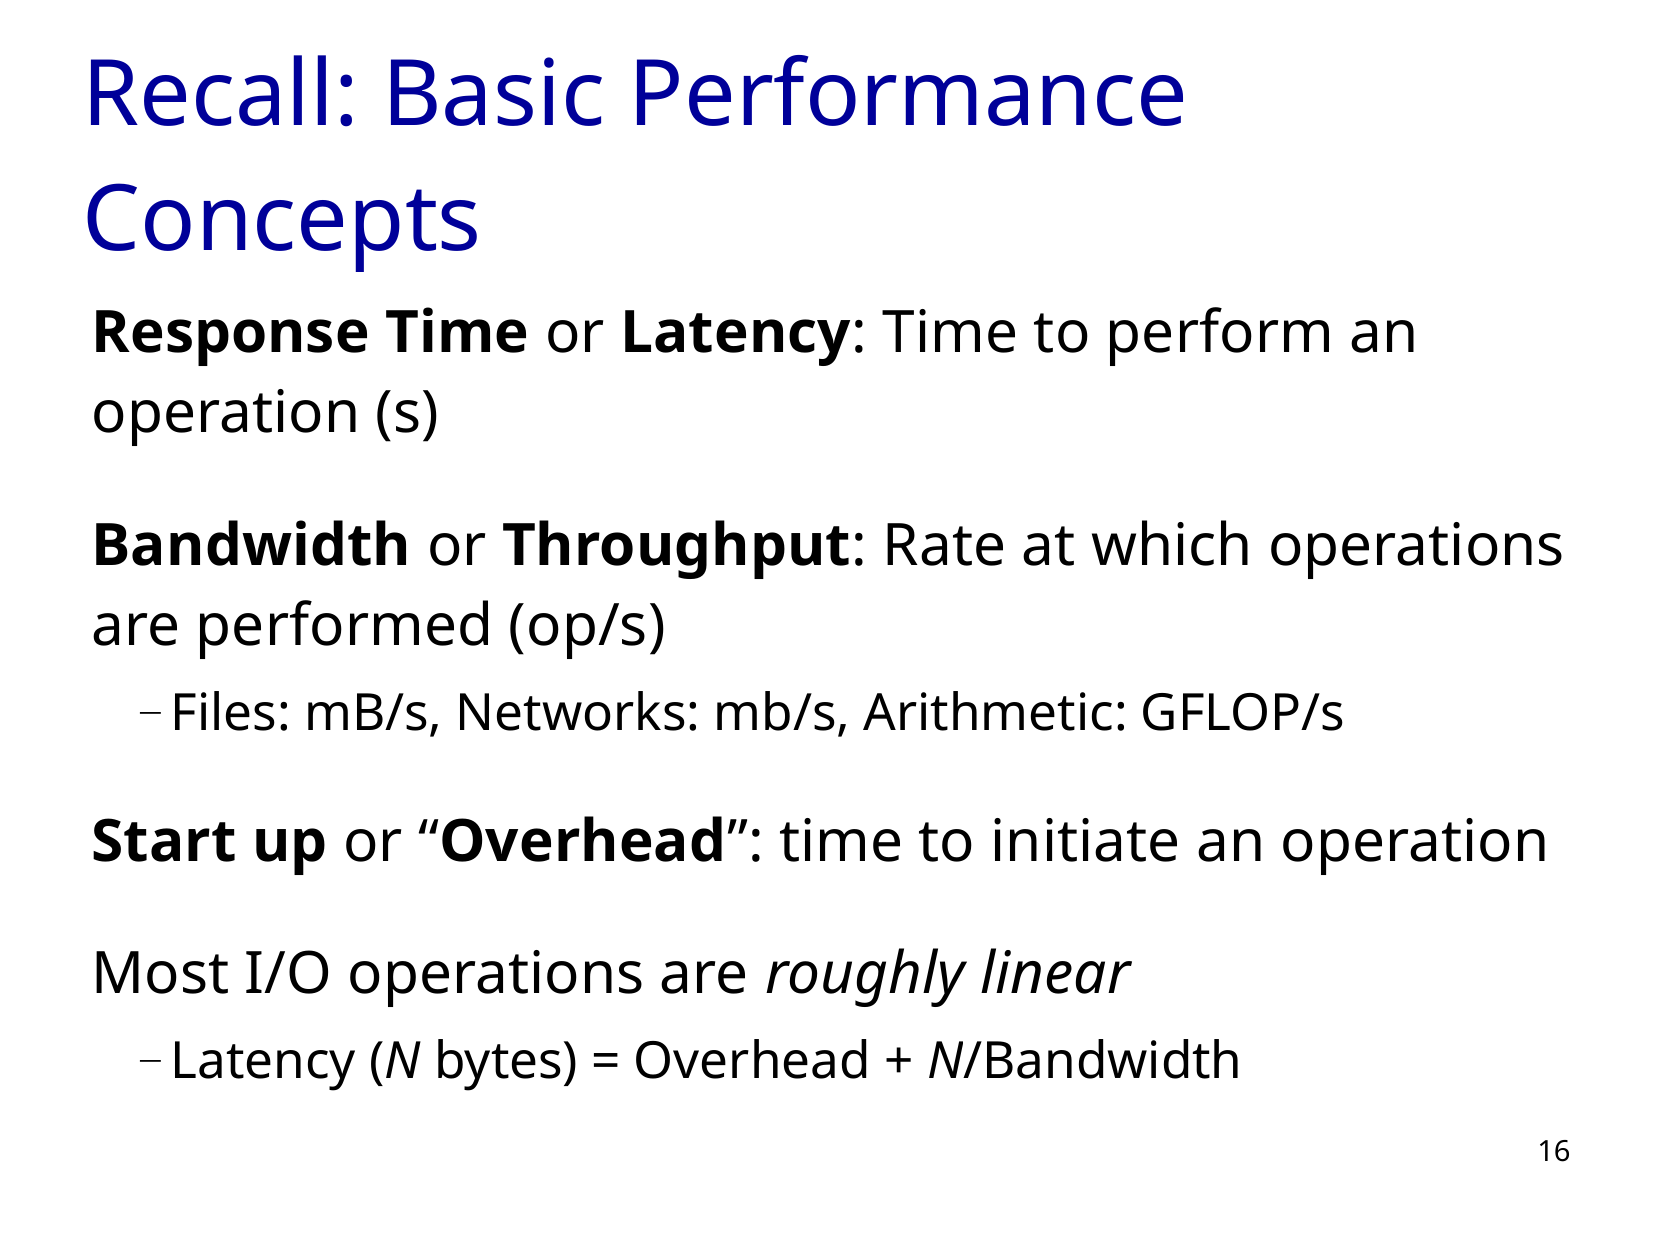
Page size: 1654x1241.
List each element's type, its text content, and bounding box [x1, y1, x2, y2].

list Response Time or Latency: Time to perform an operation (s) Bandwidth or Throughput: Rate at which operations are performed (op/s) Files: mB/s, Networks: mb/s, Arithmetic: GFLOP/s Start up or “Overhead”: time to initiate an operation Most I/O operations are roughly linear Latency (N bytes) = Overhead + N/Bandwidth [60, 290, 1571, 1096]
title Recall: Basic Performance Concepts [82, 49, 1571, 257]
